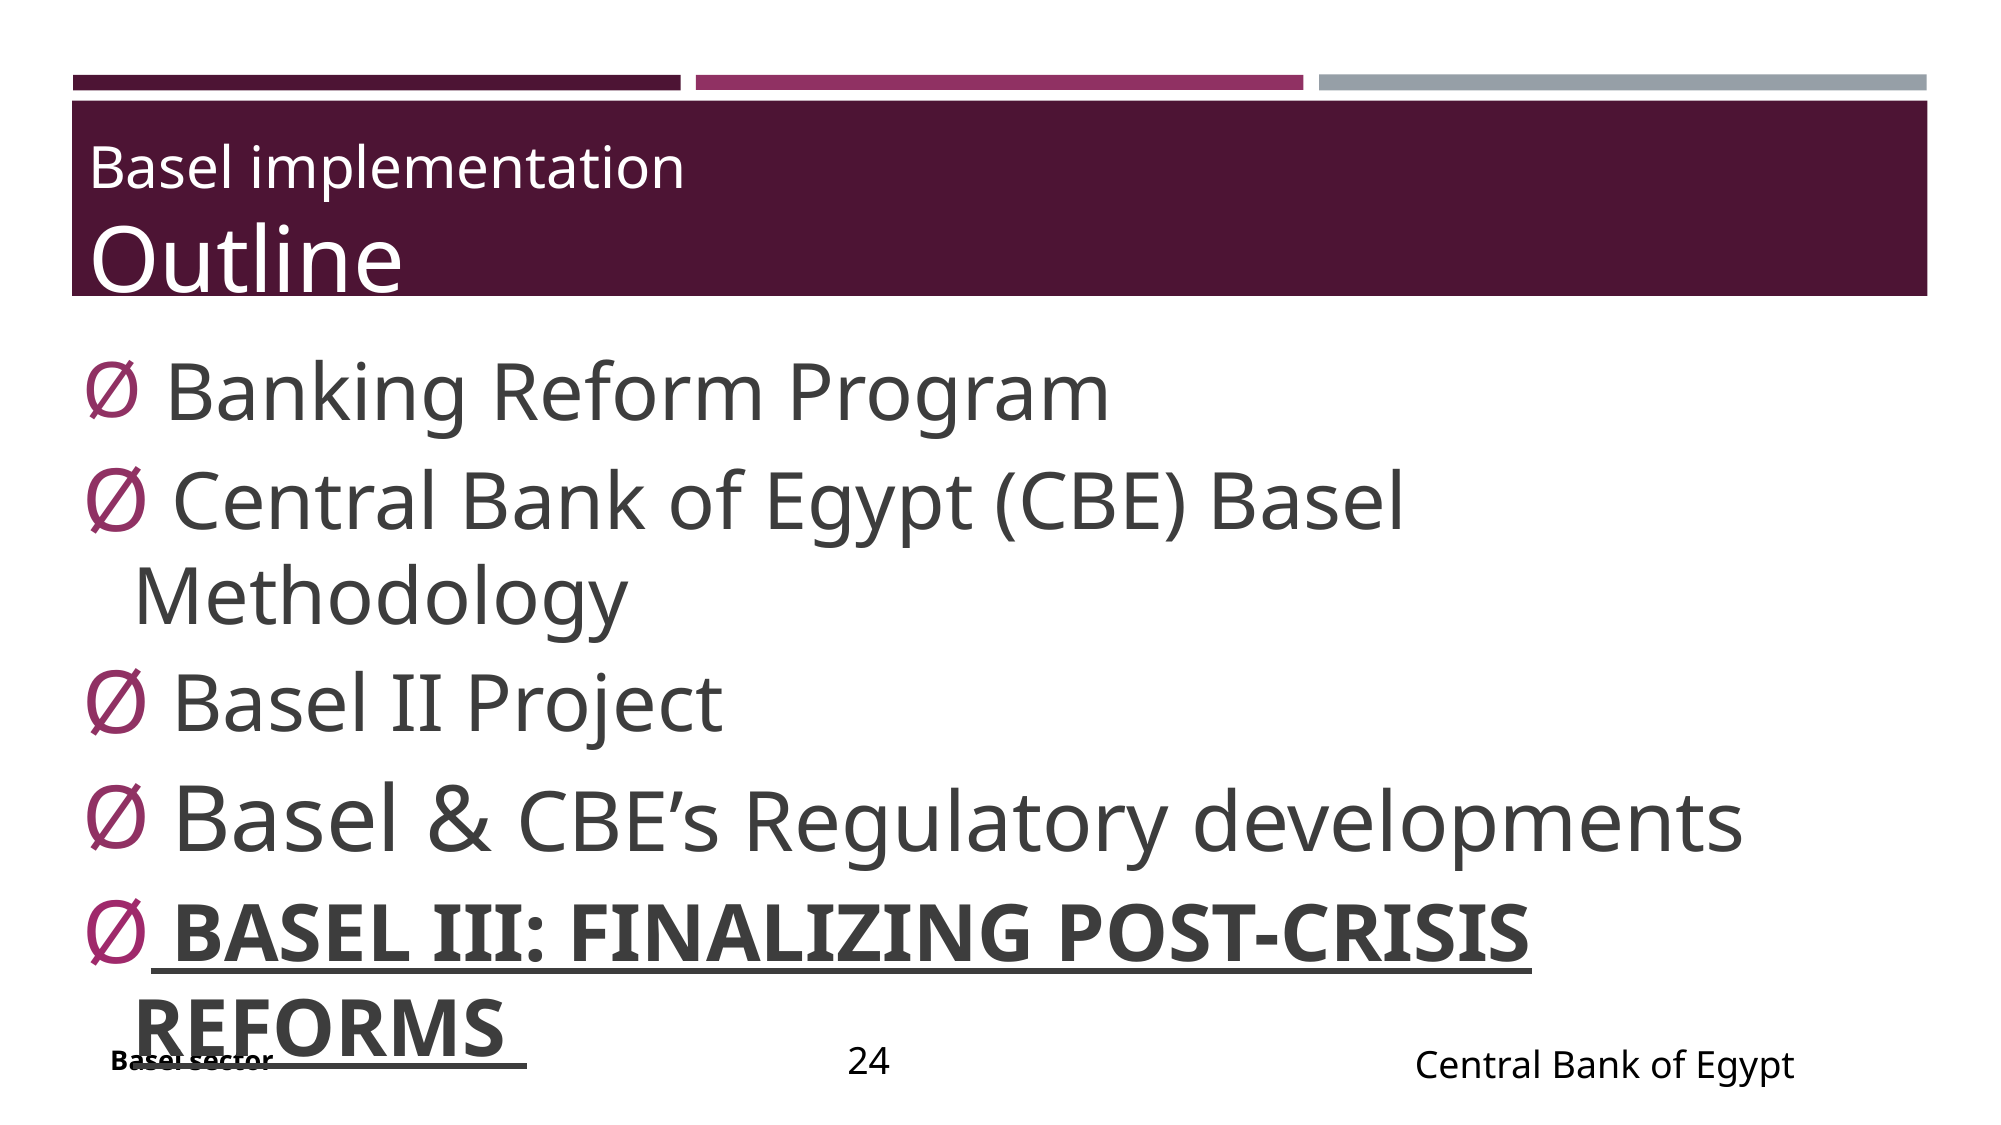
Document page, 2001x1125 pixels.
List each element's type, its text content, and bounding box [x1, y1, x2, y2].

list Banking Reform Program Central Bank of Egypt (CBE) Basel Methodology Basel II Project Basel & CBE’s Regulatory developments BASEL III: FINALIZING POST-CRISIS REFORMS [67, 330, 1905, 1125]
slide_number <numéro> [832, 1029, 1006, 1090]
title Basel implementation Outline [73, 123, 1922, 281]
footer Central Bank of Egypt [1400, 1033, 1905, 1094]
